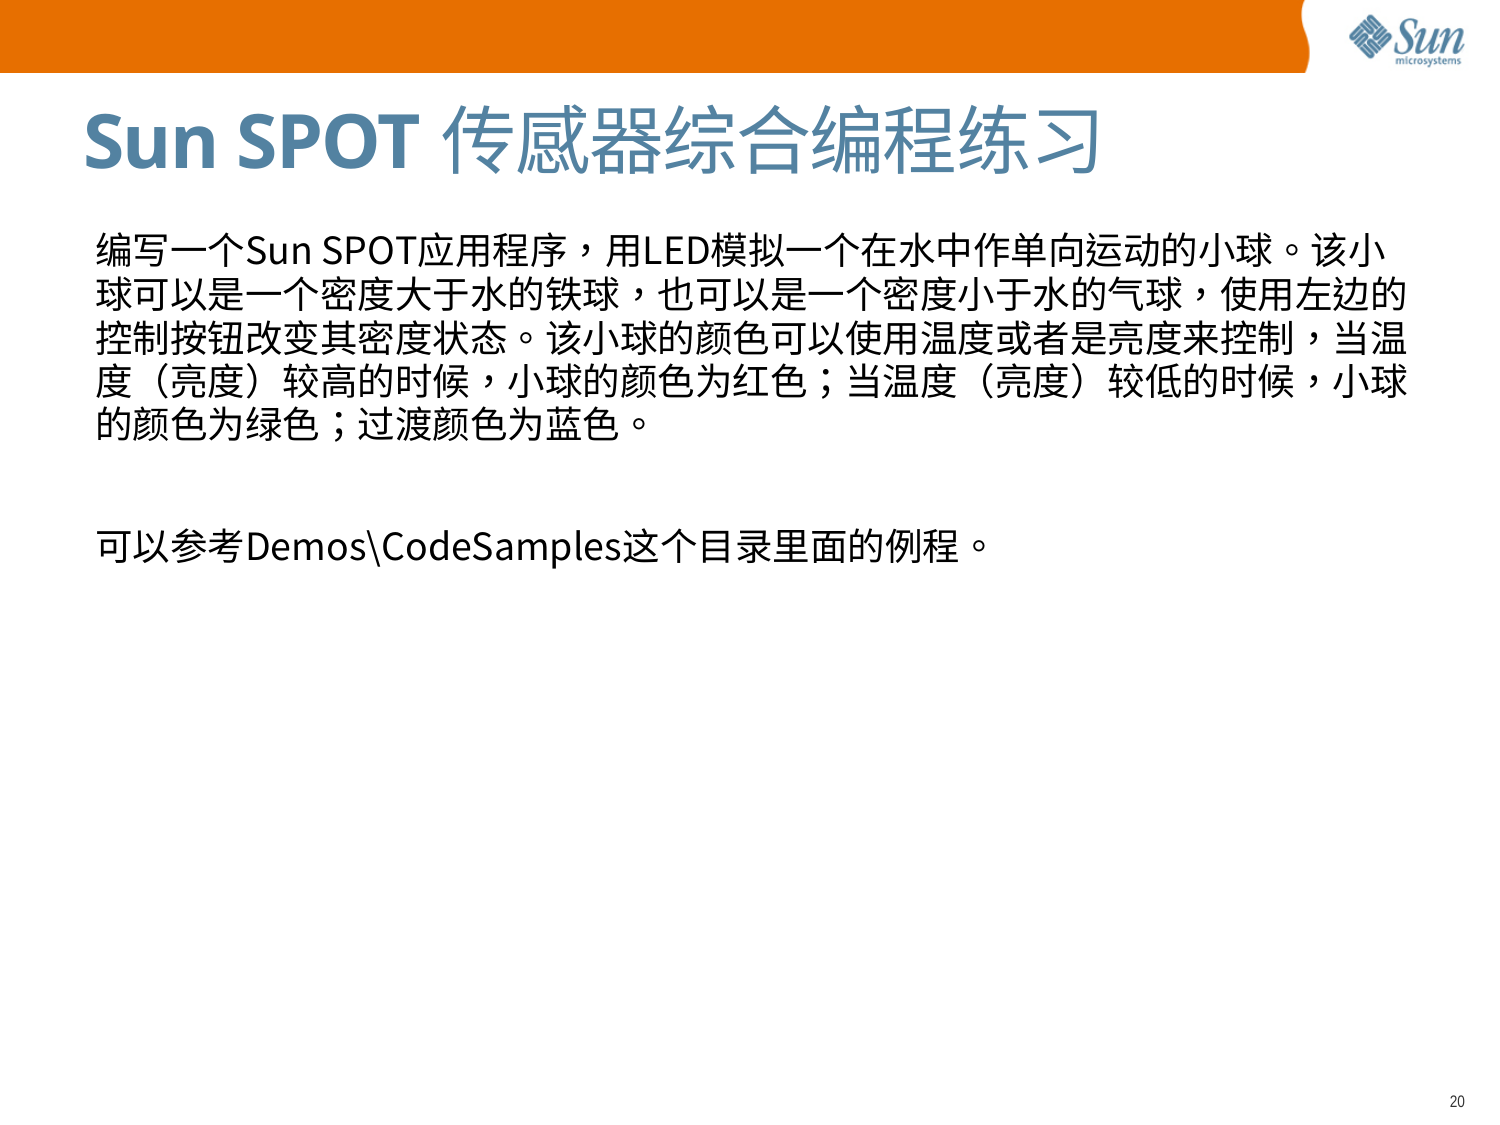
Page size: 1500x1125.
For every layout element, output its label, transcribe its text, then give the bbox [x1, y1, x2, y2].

title Sun SPOT传感器综合编程练习 [83, 94, 1446, 199]
picture [0, 0, 1500, 73]
text_box 编写一个Sun SPOT应用程序，用LED模拟一个在水中作单向运动的小球。该小球可以是一个密度大于水的铁球，也可以是一个密度小于水的气球，使用左边的控制按钮改变其密度状态。该小球的颜色可以使用温度或者是亮度来控制，当温度（亮度）较高的时候，小球的颜色为红色；当温度（亮度）较低的时候，小球的颜色为绿色；过渡颜色为蓝色。 可以参考Demos\CodeSamples这个目录里面的例程。 [95, 227, 1411, 519]
